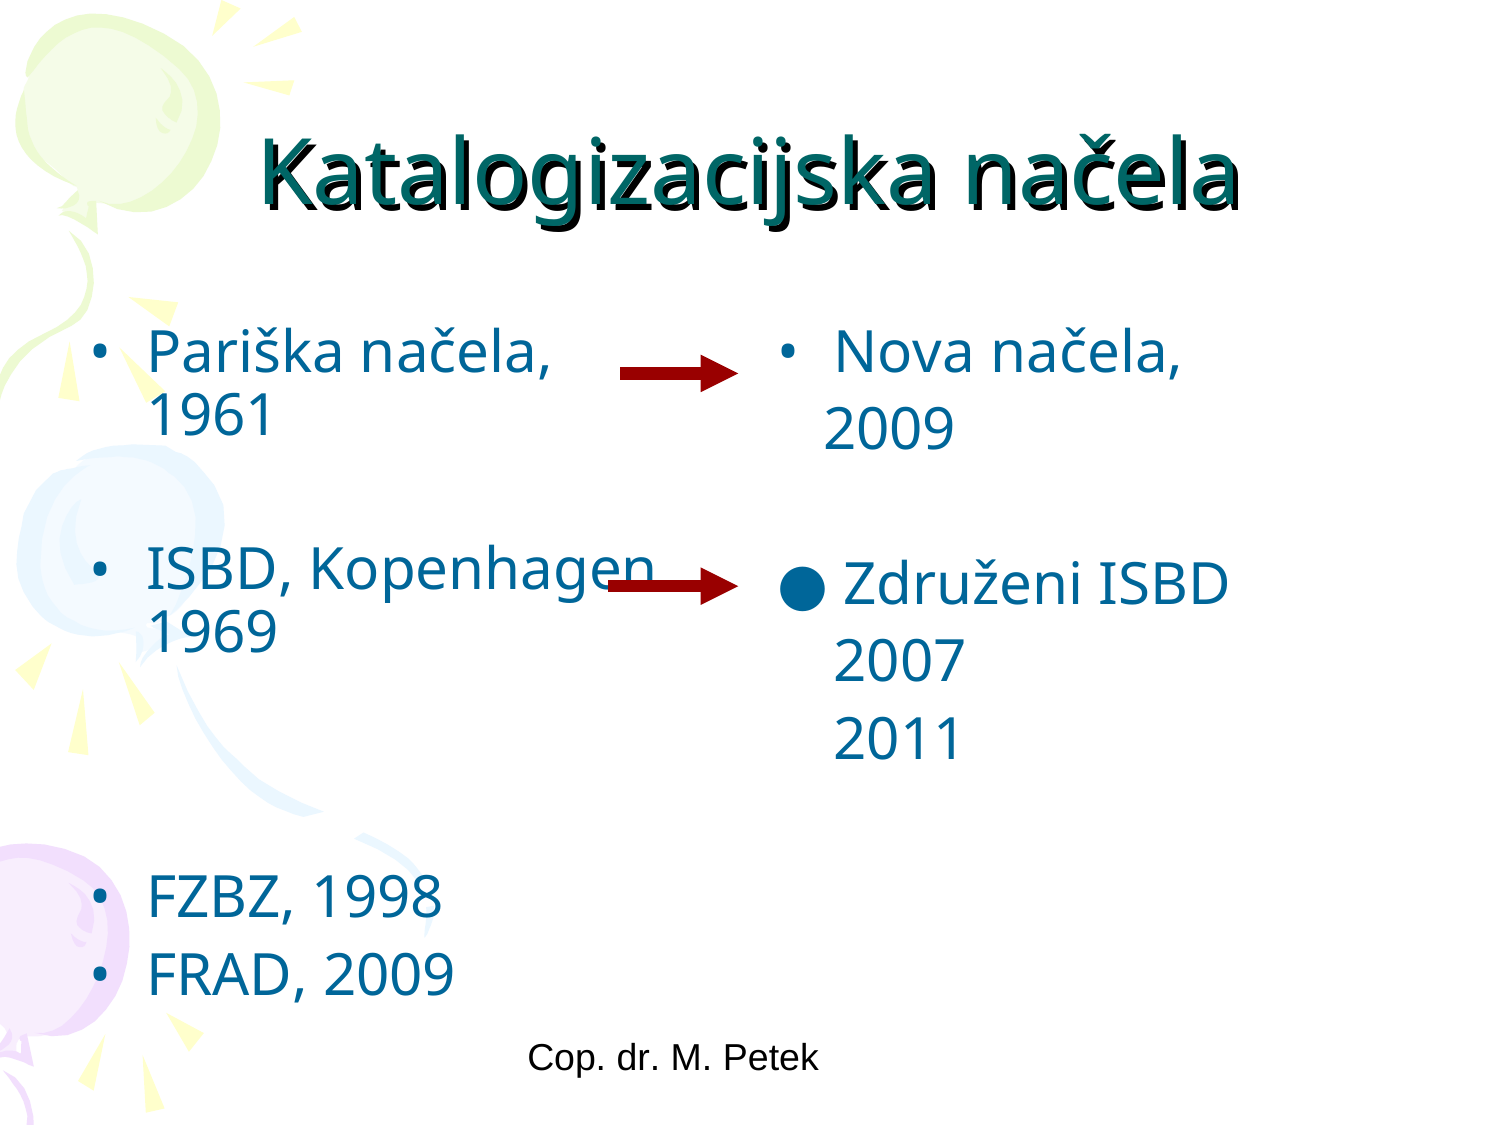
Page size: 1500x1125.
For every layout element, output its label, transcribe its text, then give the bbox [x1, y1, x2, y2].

list Pariška načela, 1961 ISBD, Kopenhagen 1969 FZBZ, 1998 FRAD, 2009 [75, 314, 703, 994]
list Nova načela, 2009 ● Združeni ISBD 2007 2011 [762, 314, 1426, 994]
title Katalogizacijska načela [72, 16, 1426, 233]
